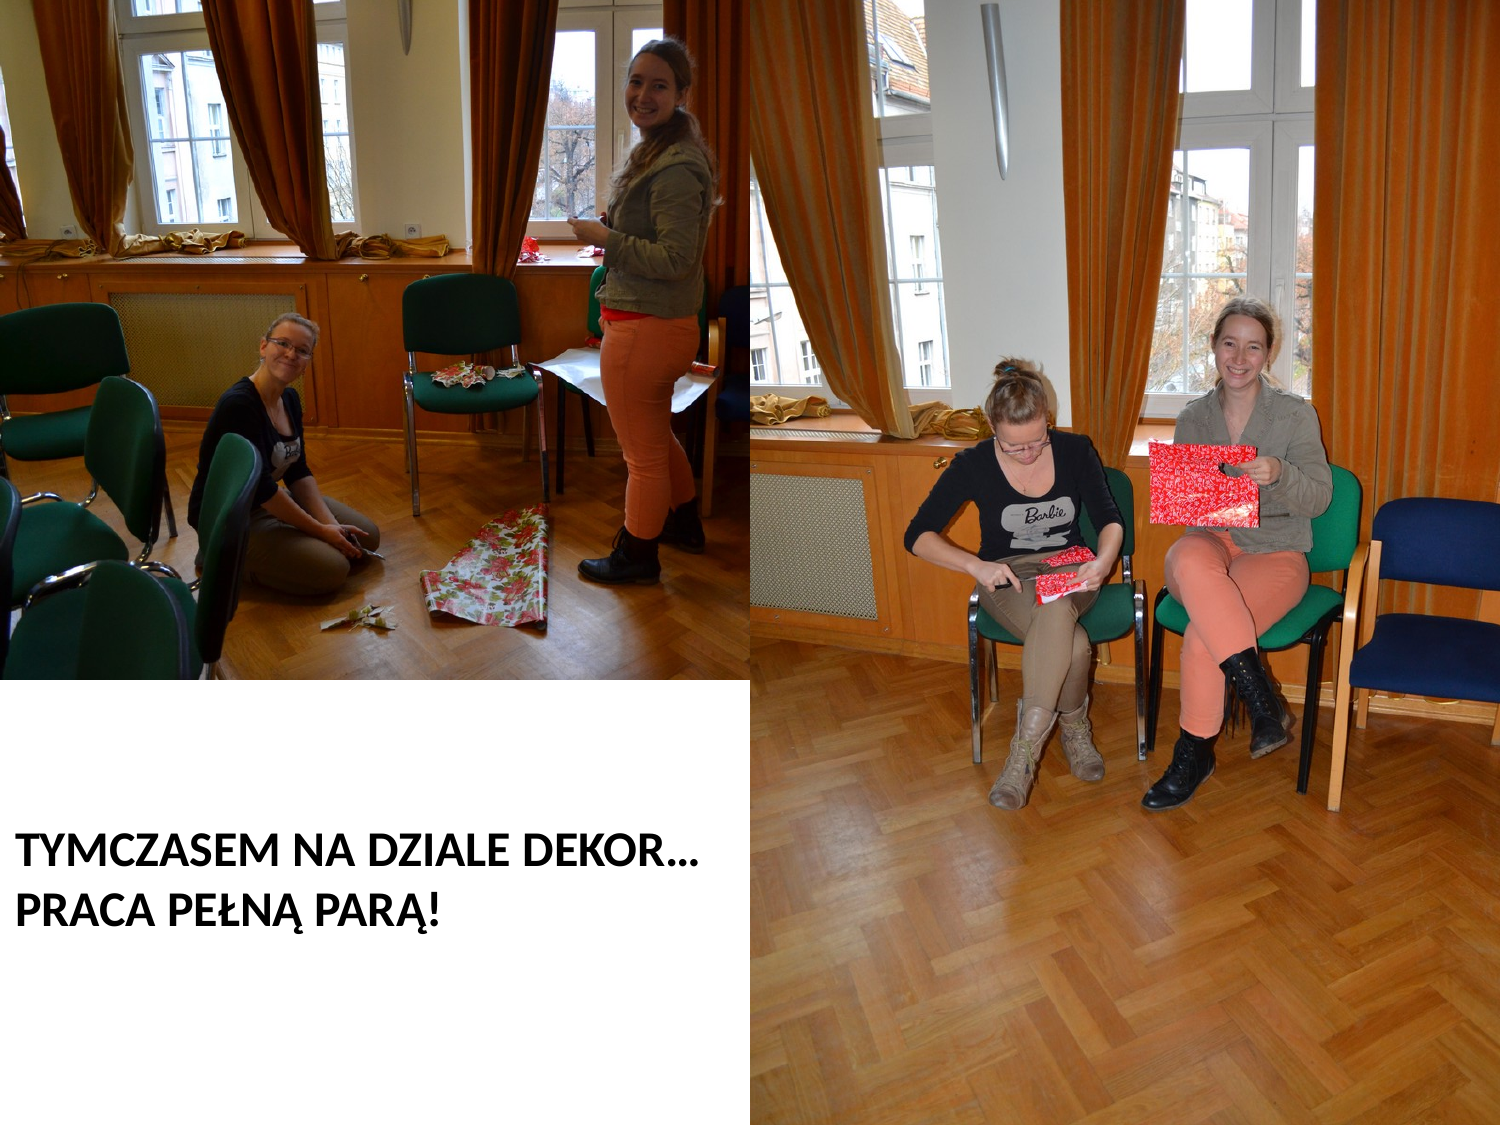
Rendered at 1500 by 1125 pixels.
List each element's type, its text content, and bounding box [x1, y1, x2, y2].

picture [0, 0, 1500, 1125]
text_box TYMCZASEM NA DZIALE DEKOR… PRACA PEŁNĄ PARĄ! [0, 808, 737, 945]
